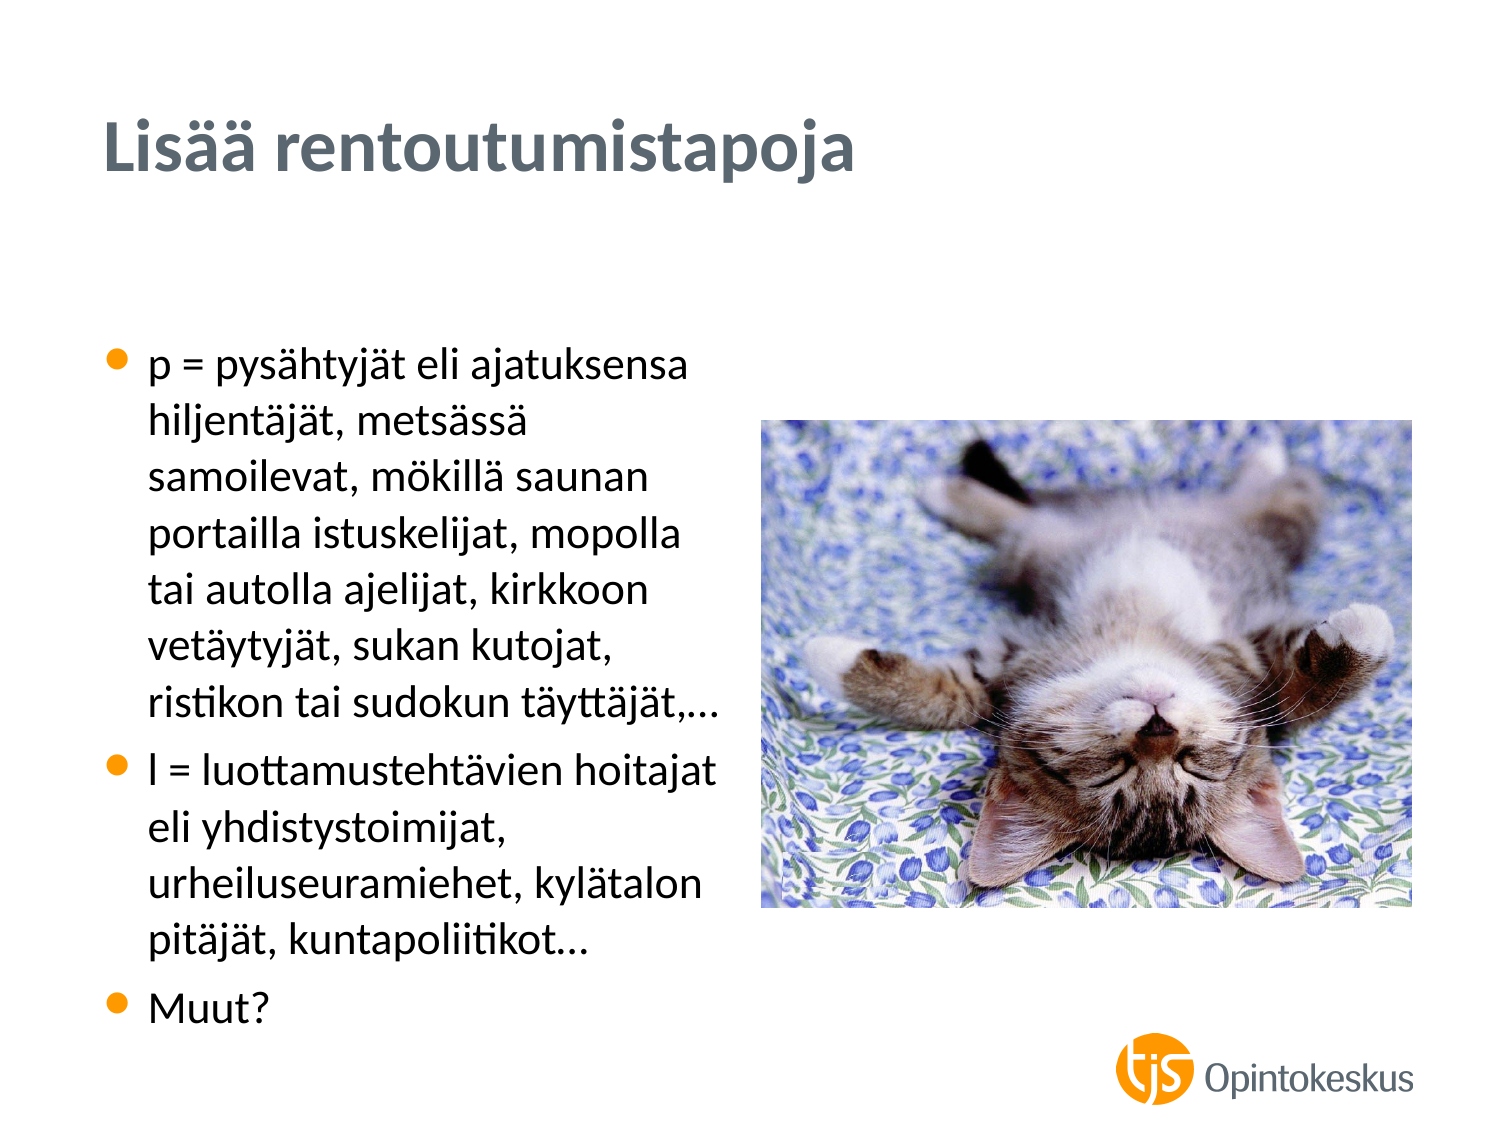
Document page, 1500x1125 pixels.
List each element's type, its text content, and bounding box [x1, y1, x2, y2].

picture [1116, 1033, 1413, 1105]
picture [761, 420, 1412, 908]
list p = pysähtyjät eli ajatuksensa hiljentäjät, metsässä samoilevat, mökillä saunan portailla istuskelijat, mopolla tai autolla ajelijat, kirkkoon vetäytyjät, sukan kutojat, ristikon tai sudokun täyttäjät,… l = luottamustehtävien hoitajat eli yhdistystoimijat, urheiluseuramiehet, kylätalon pitäjät, kuntapoliitikot… Muut? [88, 324, 739, 1004]
title Lisää rentoutumistapoja [88, 88, 1412, 266]
